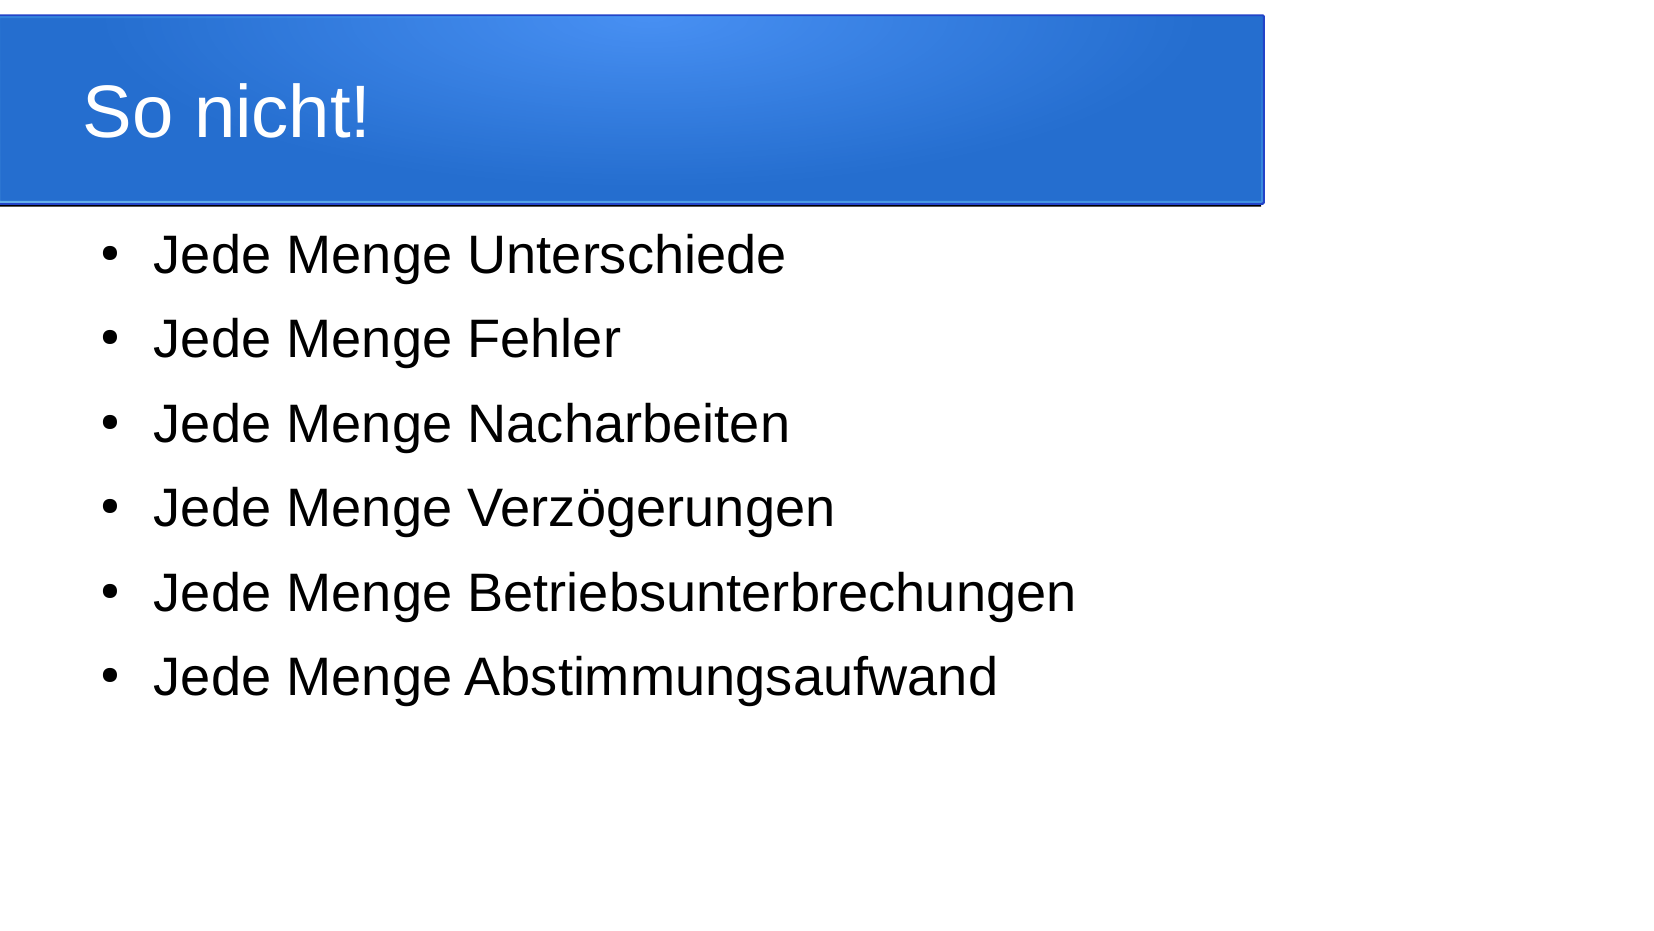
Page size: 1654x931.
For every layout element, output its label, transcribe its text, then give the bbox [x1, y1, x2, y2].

title So nicht! [82, 35, 1235, 189]
list Jede Menge Unterschiede Jede Menge Fehler Jede Menge Nacharbeiten Jede Menge Verzögerungen Jede Menge Betriebsunterbrechungen Jede Menge Abstimmungsaufwand [82, 224, 1571, 764]
